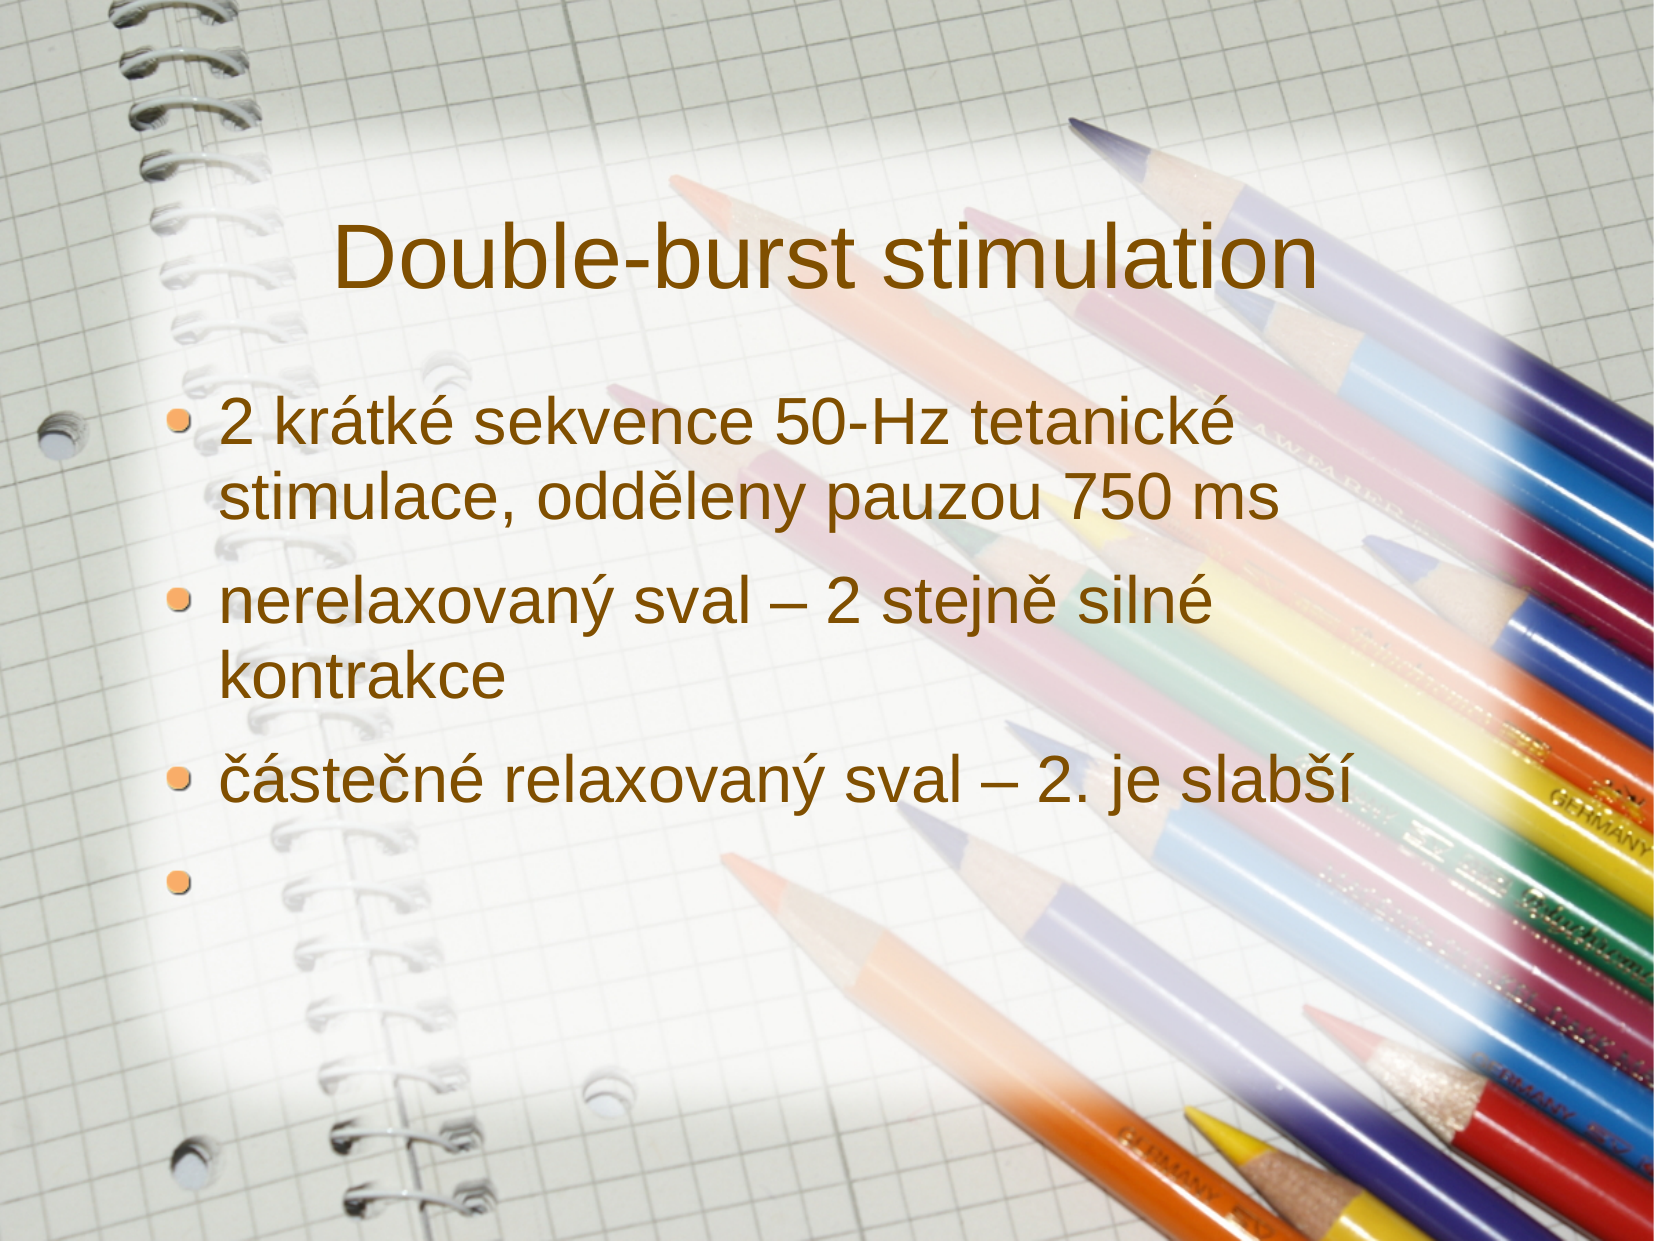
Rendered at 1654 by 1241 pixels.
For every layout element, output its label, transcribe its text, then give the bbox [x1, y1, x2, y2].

picture [0, 0, 1654, 1241]
title Double-burst stimulation [147, 160, 1506, 353]
list 2 krátké sekvence 50-Hz tetanické stimulace, odděleny pauzou 750 ms nerelaxovaný sval – 2 stejně silné kontrakce částečné relaxovaný sval – 2. je slabší [147, 383, 1506, 1078]
